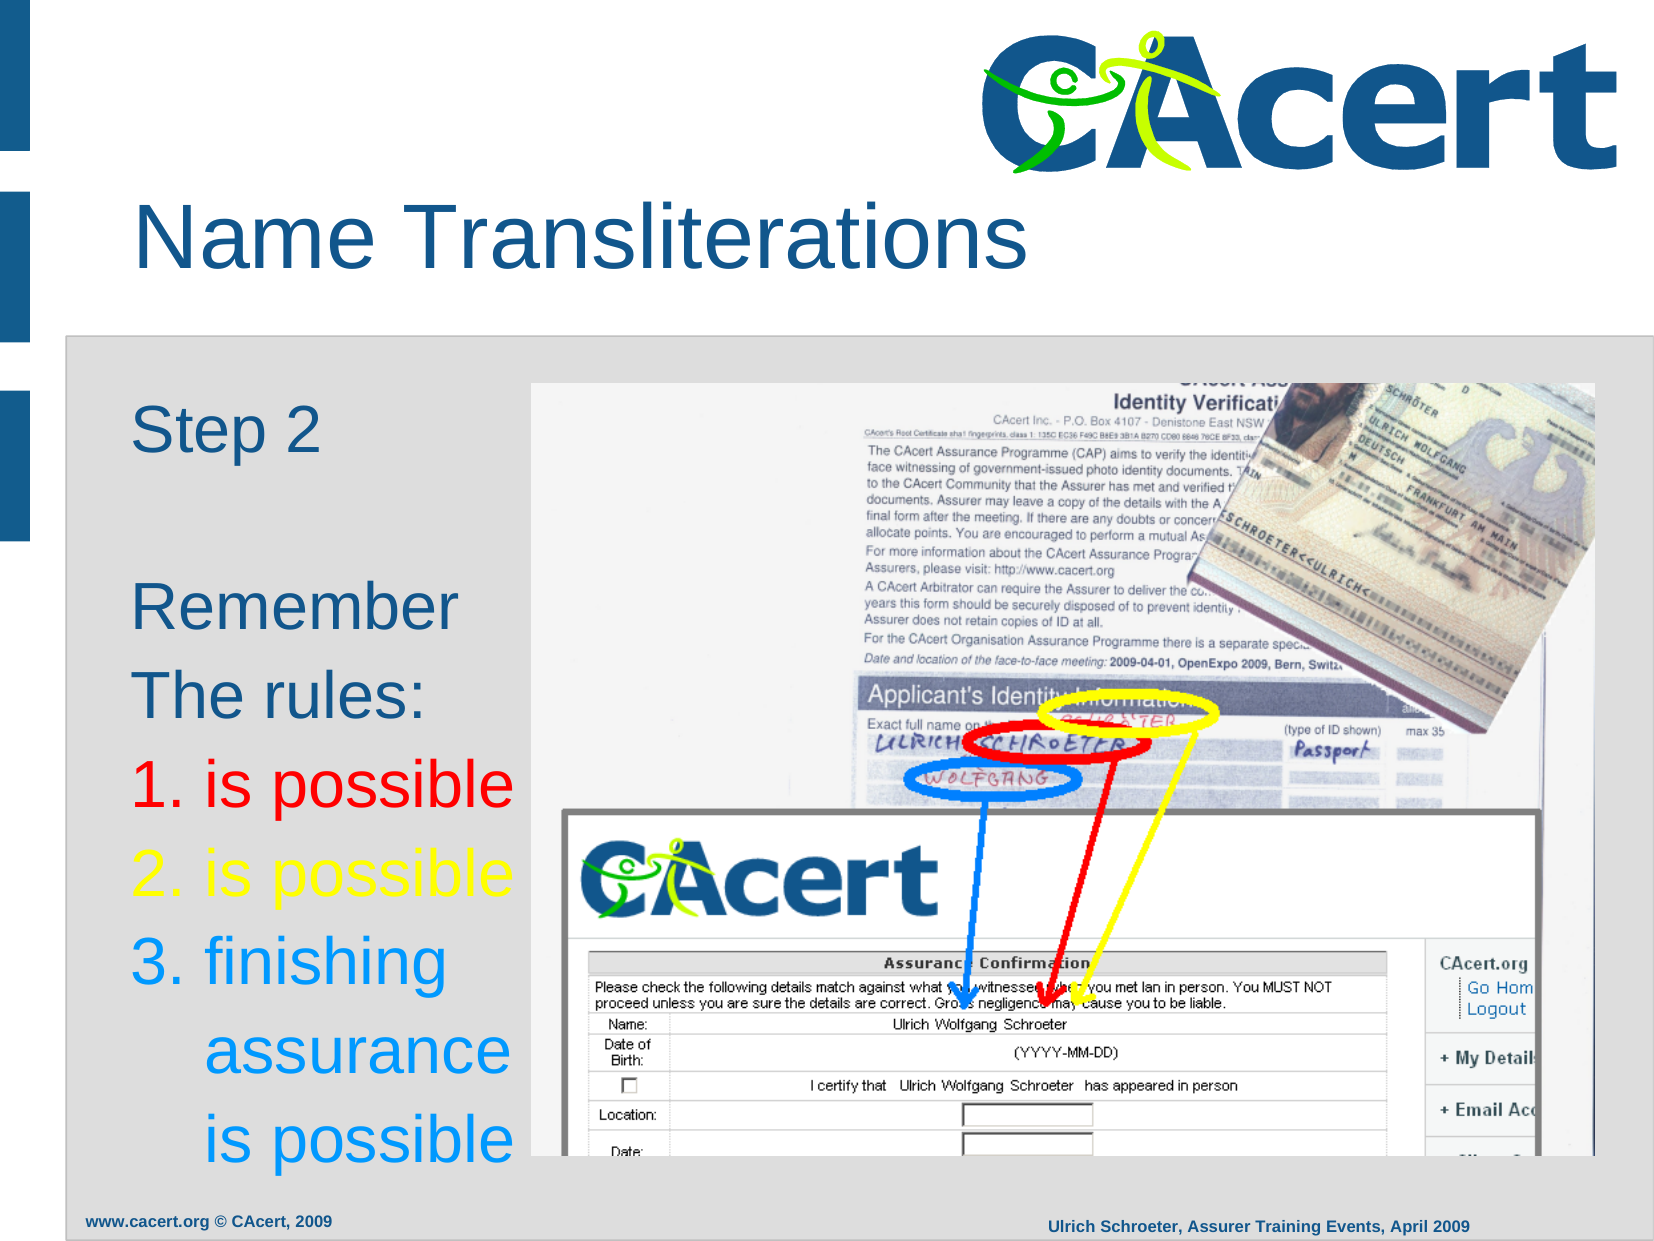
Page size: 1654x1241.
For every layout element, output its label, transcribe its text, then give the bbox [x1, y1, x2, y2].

text_box Step 2 Remember The rules: 1. is possible 2. is possible 3. finishing assurance is possible [115, 384, 531, 1185]
text_box Name Transliterations [118, 177, 1046, 296]
picture [531, 383, 1595, 1156]
